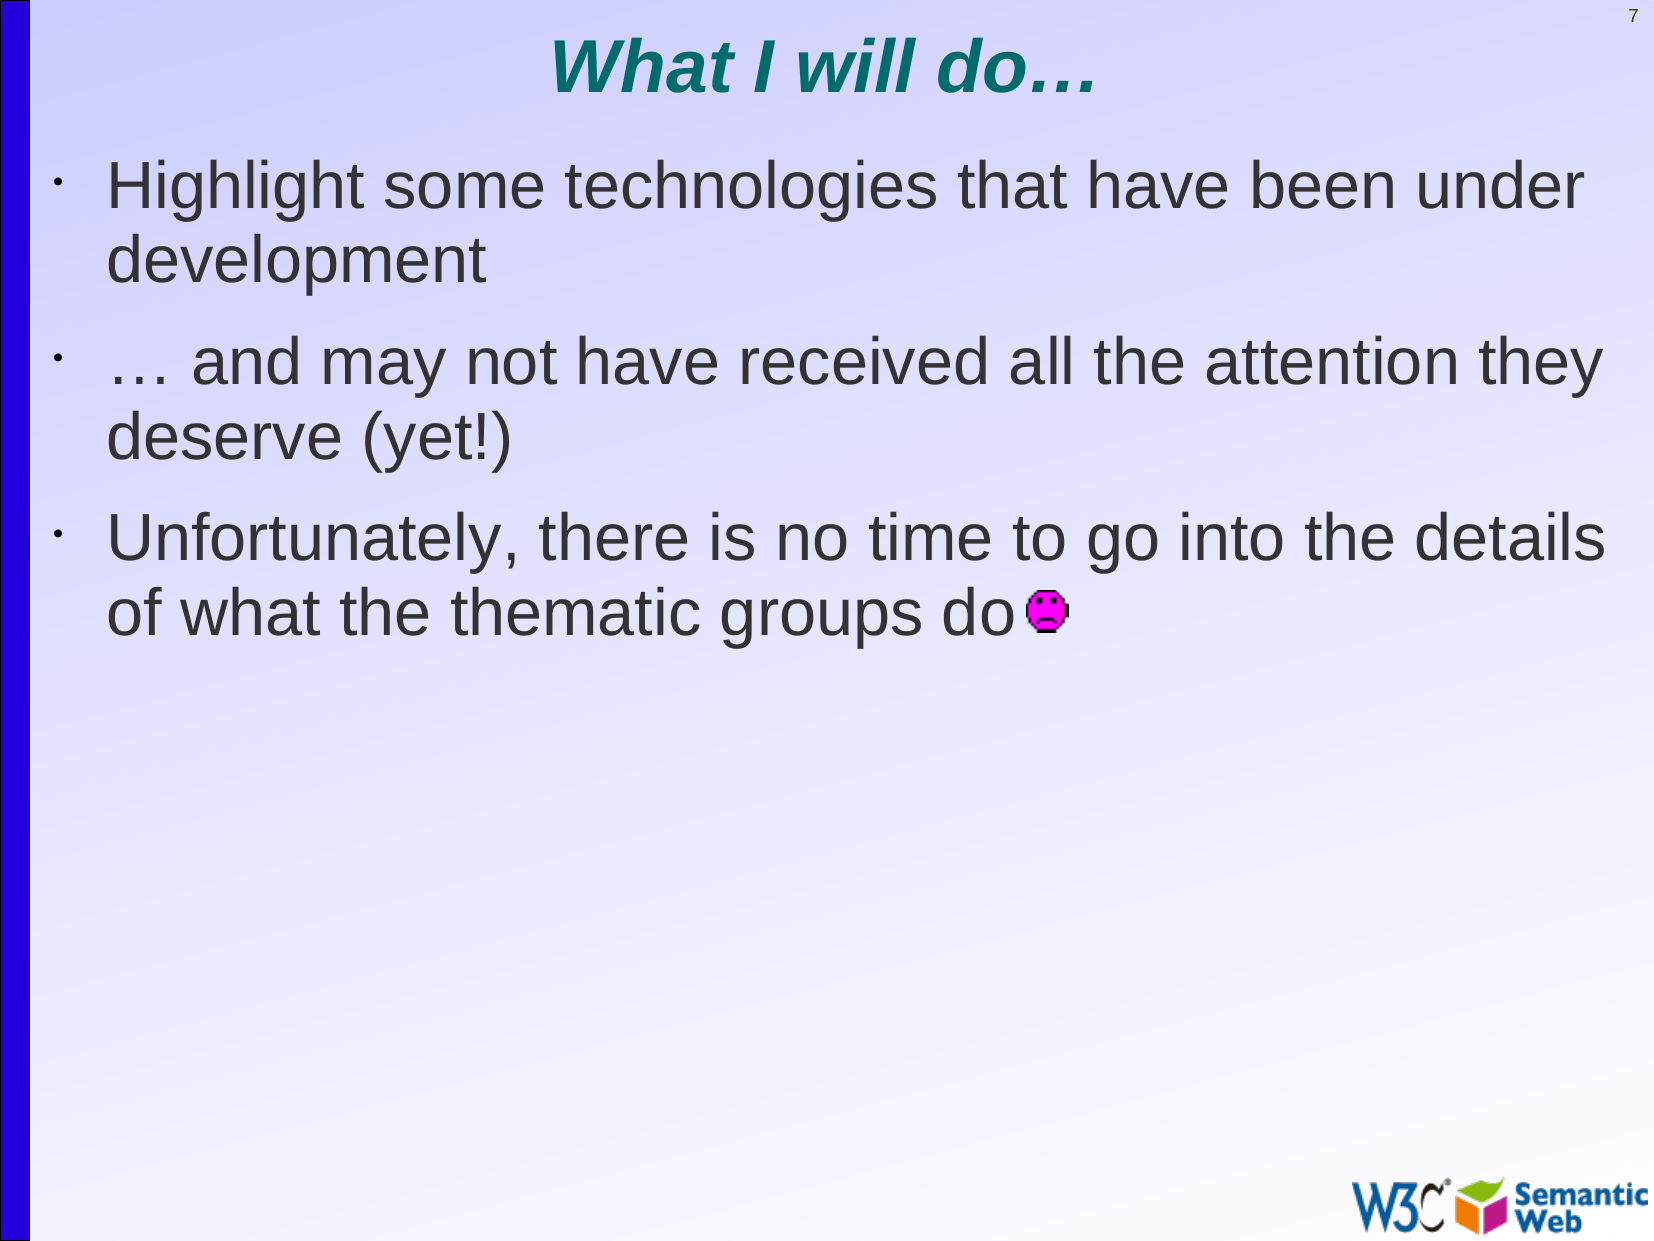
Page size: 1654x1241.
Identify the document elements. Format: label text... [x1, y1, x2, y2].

list Highlight some technologies that have been under development … and may not have received all the attention they deserve (yet!) Unfortunately, there is no time to go into the details of what the thematic groups do [35, 147, 1618, 1119]
title What I will do… [0, 5, 1654, 125]
picture [1026, 590, 1069, 633]
picture [1352, 1175, 1648, 1235]
